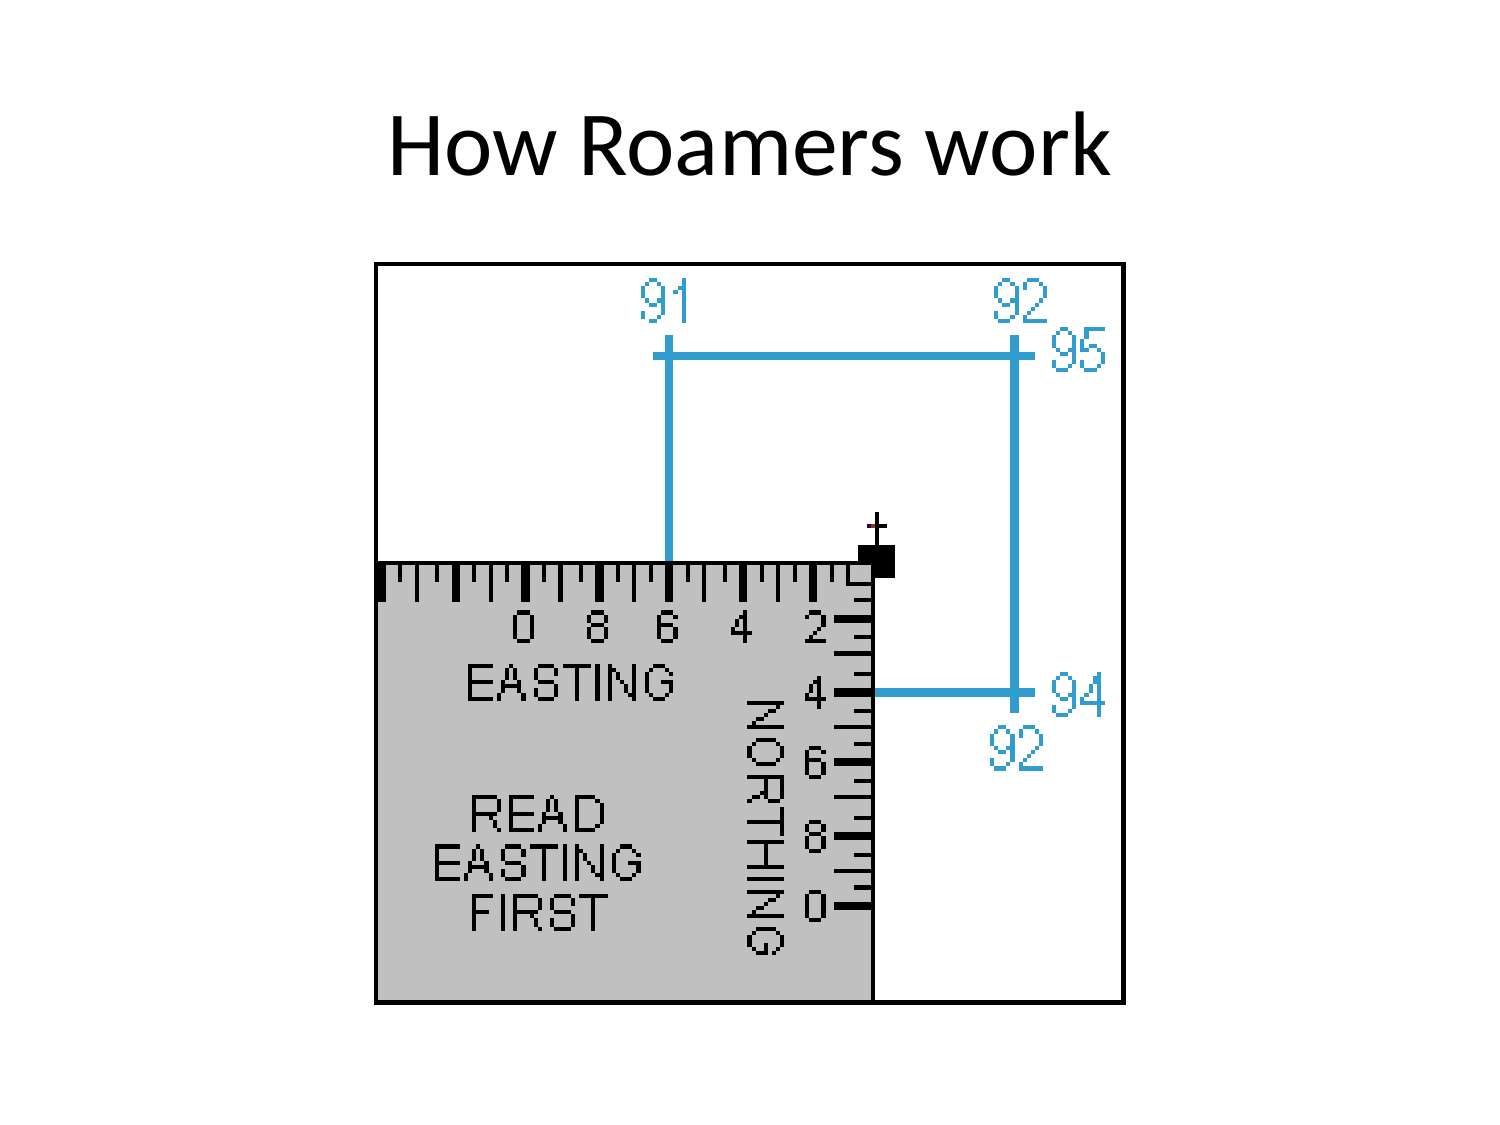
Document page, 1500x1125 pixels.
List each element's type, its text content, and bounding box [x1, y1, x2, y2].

picture [75, 262, 1425, 1005]
title How Roamers work [75, 45, 1425, 233]
